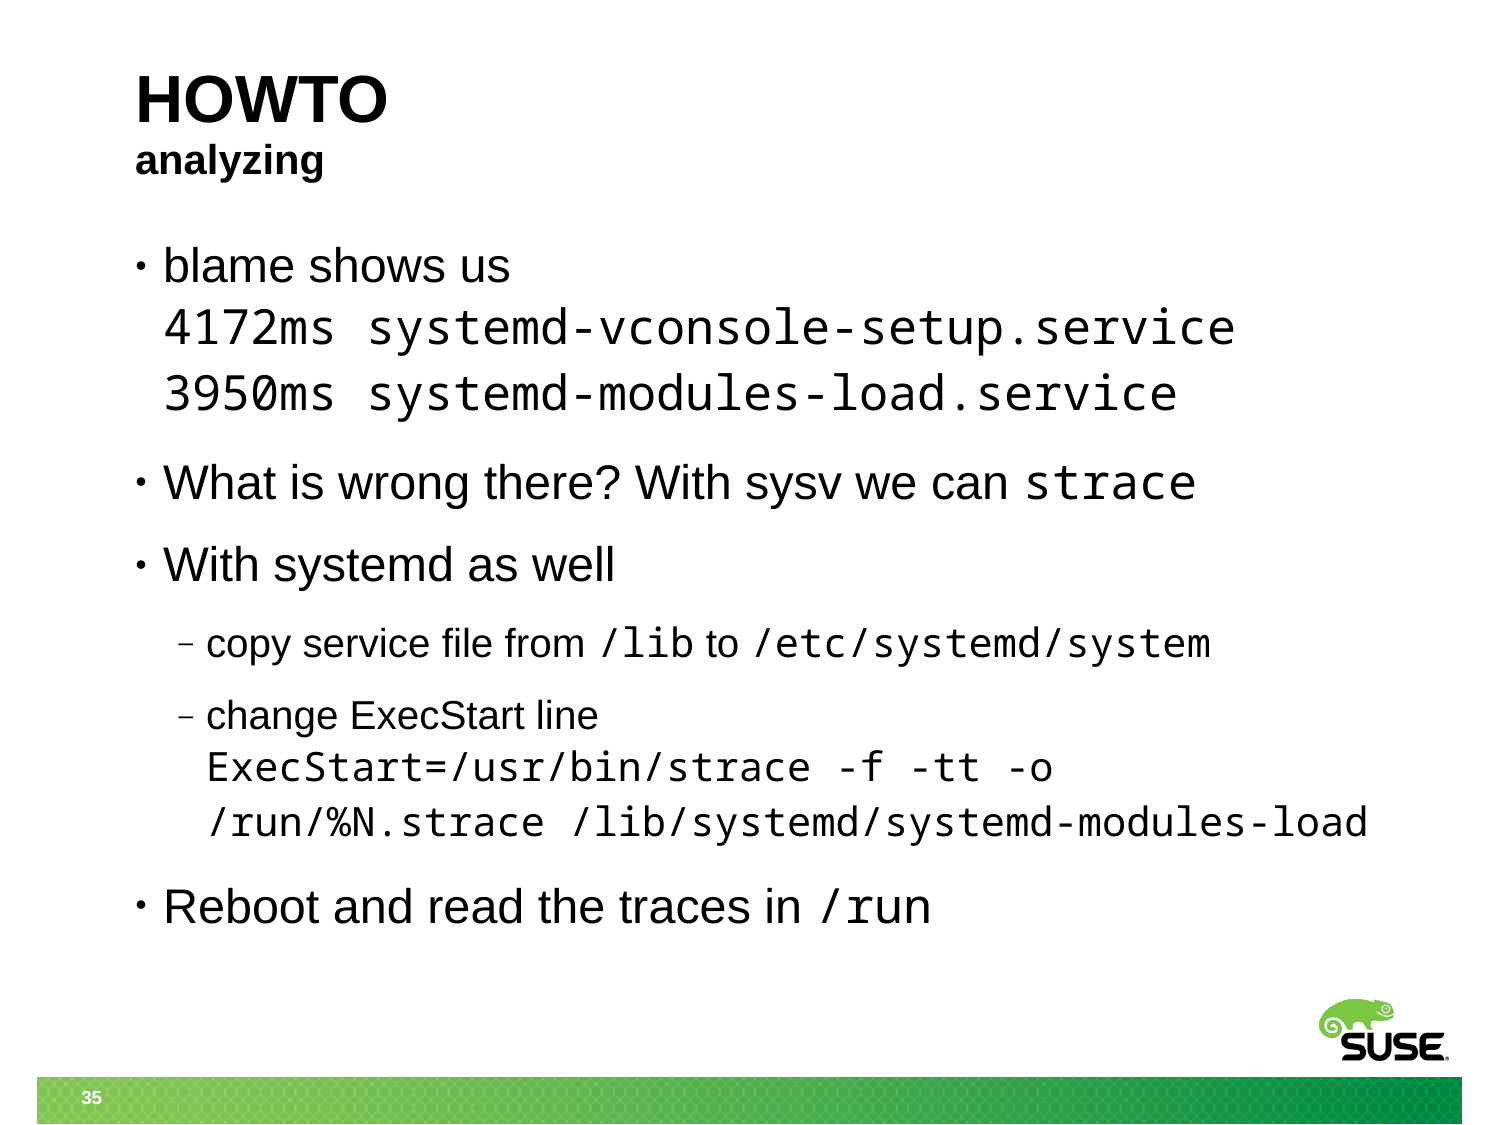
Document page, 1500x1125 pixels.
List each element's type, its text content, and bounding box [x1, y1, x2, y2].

title HOWTO analyzing [135, 41, 1372, 204]
picture [1319, 999, 1449, 1061]
picture [37, 1077, 1462, 1124]
list blame shows us 4172ms systemd-vconsole-setup.service 3950ms systemd-modules-load.service What is wrong there? With sysv we can strace With systemd as well copy service file from /lib to /etc/systemd/system change ExecStart line ExecStart=/usr/bin/strace -f -tt -o /run/%N.strace /lib/systemd/systemd-modules-load Reboot and read the traces in /run [135, 238, 1372, 982]
